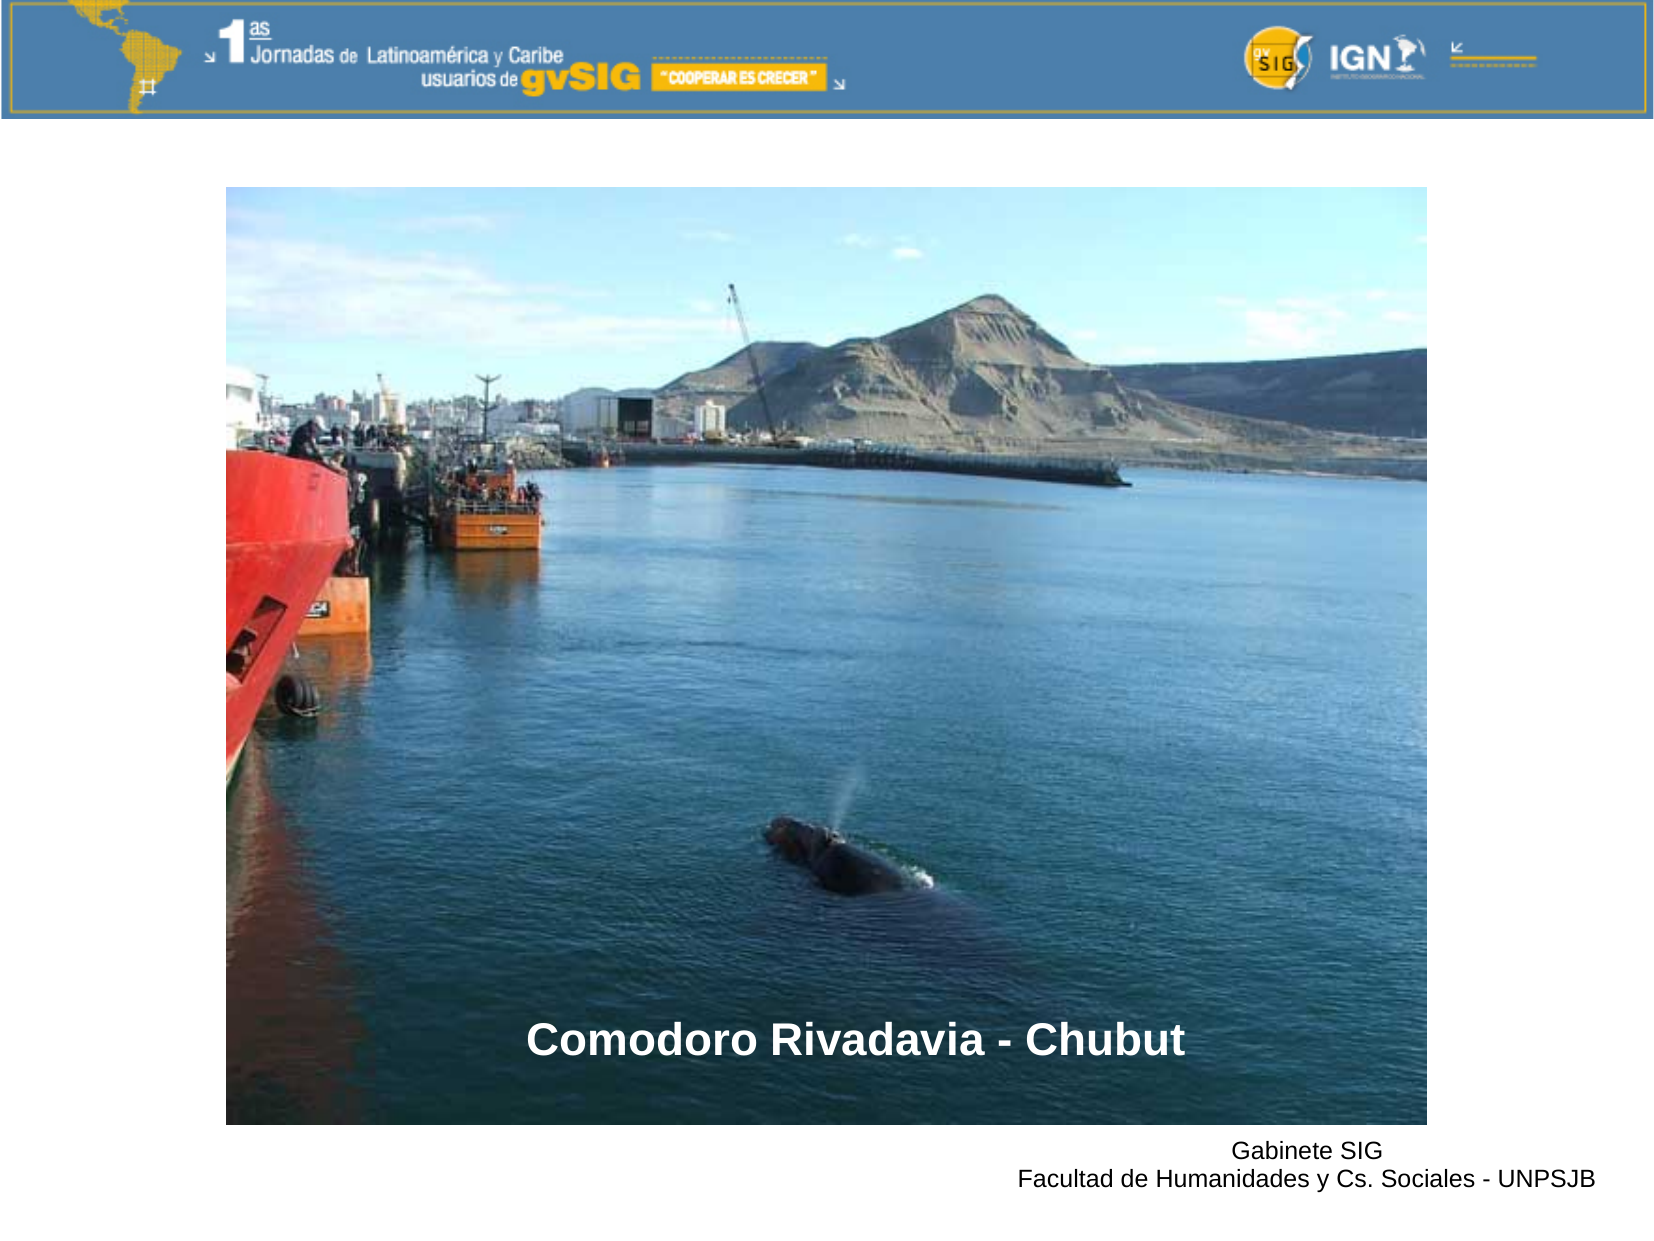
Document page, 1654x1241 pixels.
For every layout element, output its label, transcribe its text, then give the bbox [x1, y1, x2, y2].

picture [226, 187, 1427, 1126]
text_box Gabinete SIG Facultad de Humanidades y Cs. Sociales - UNPSJB [997, 1128, 1618, 1200]
text_box Comodoro Rivadavia - Chubut [295, 1003, 1418, 1072]
picture [0, 0, 1654, 119]
